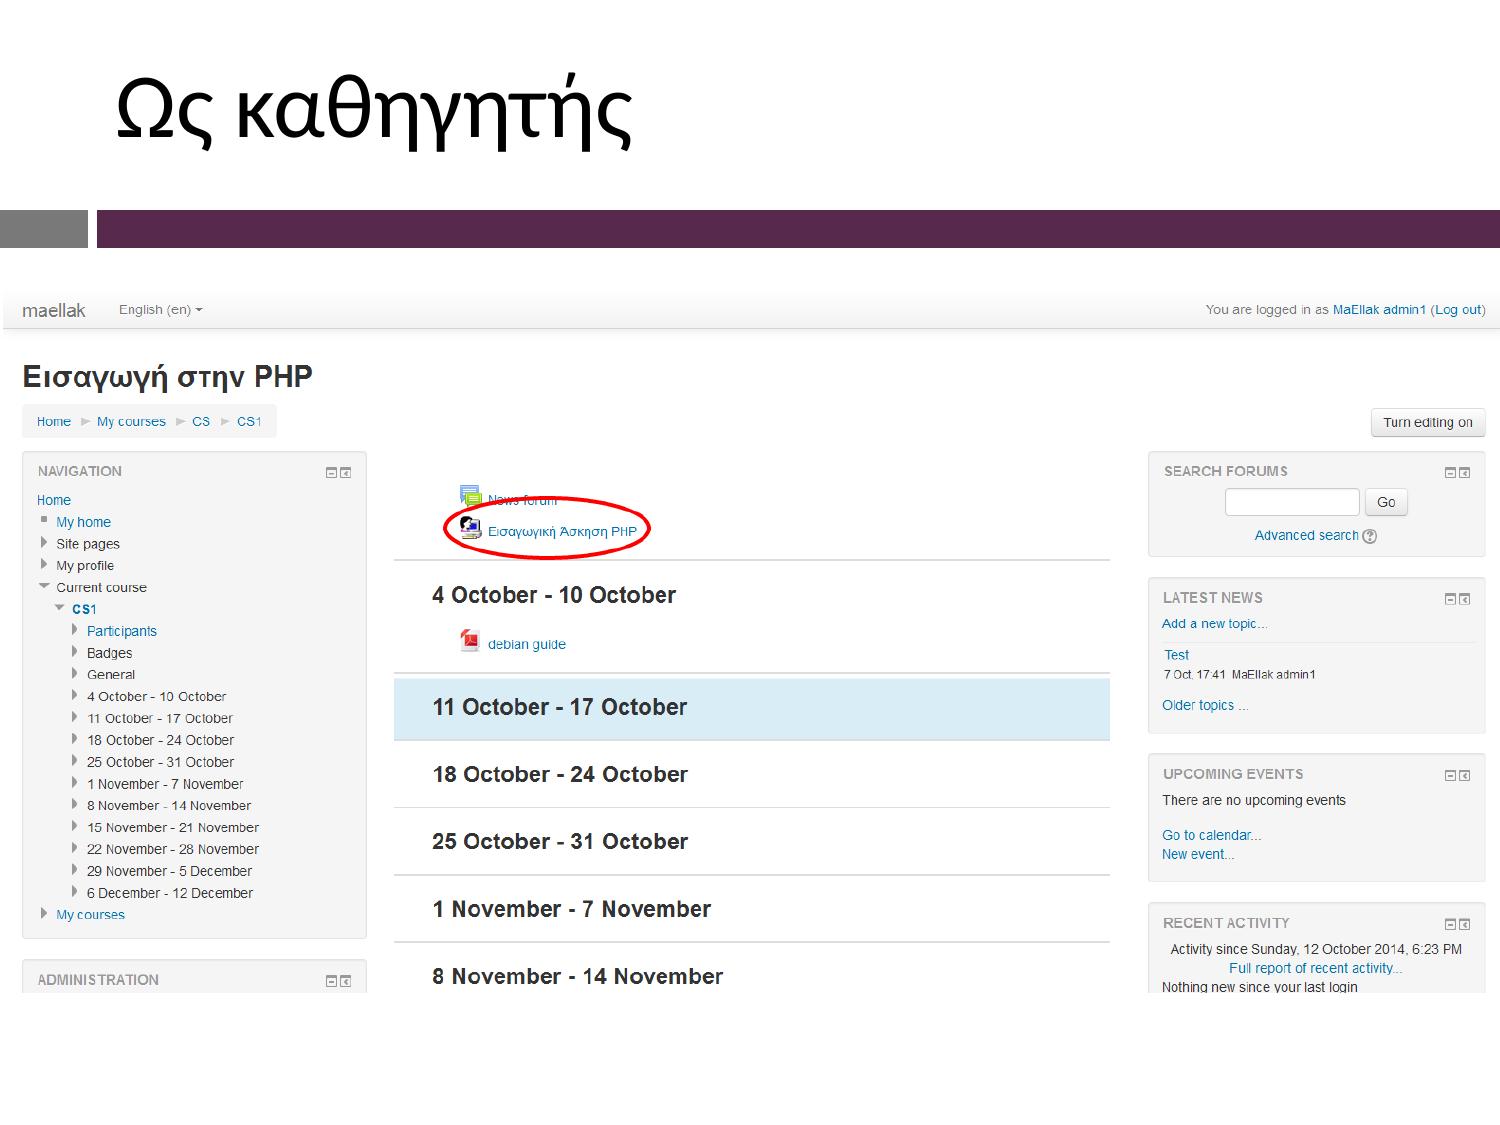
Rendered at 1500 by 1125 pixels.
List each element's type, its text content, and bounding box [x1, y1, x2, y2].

picture [3, 290, 1500, 994]
title Ως καθηγητής [100, 19, 1438, 182]
